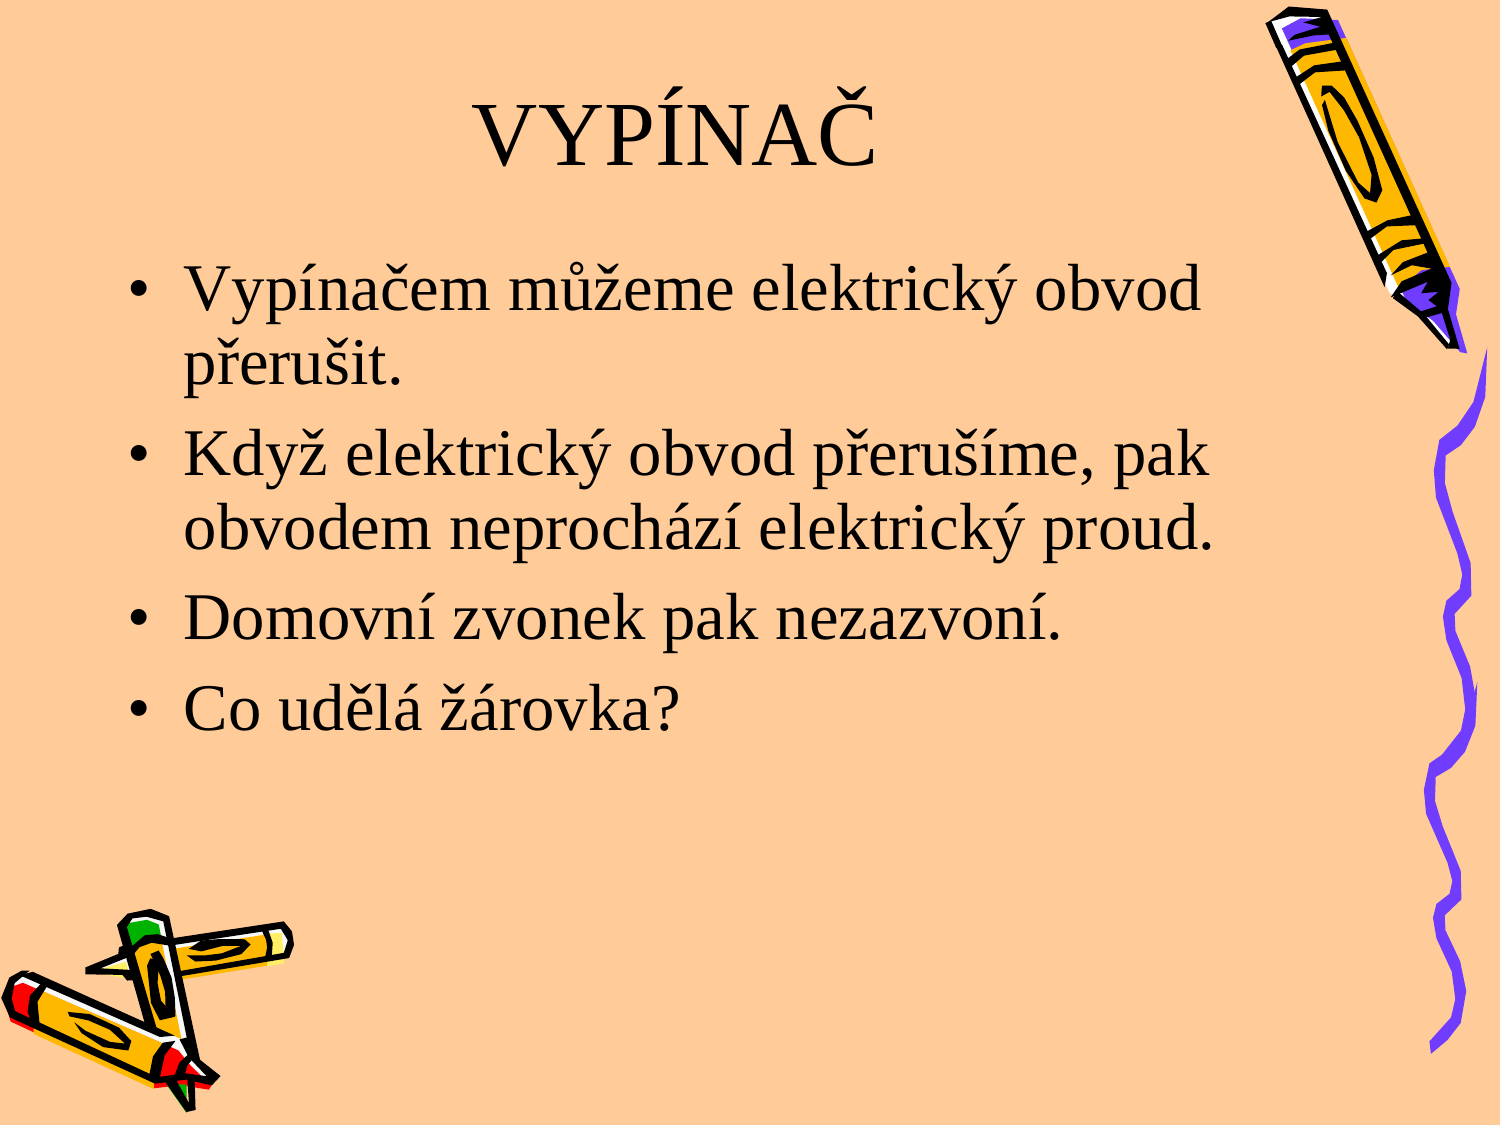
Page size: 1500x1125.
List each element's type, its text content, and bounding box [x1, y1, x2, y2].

list Vypínačem můžeme elektrický obvod přerušit. Když elektrický obvod přerušíme, pak obvodem neprochází elektrický proud. Domovní zvonek pak nezazvoní. Co udělá žárovka? [112, 243, 1375, 844]
title VYPÍNAČ [112, 66, 1240, 193]
